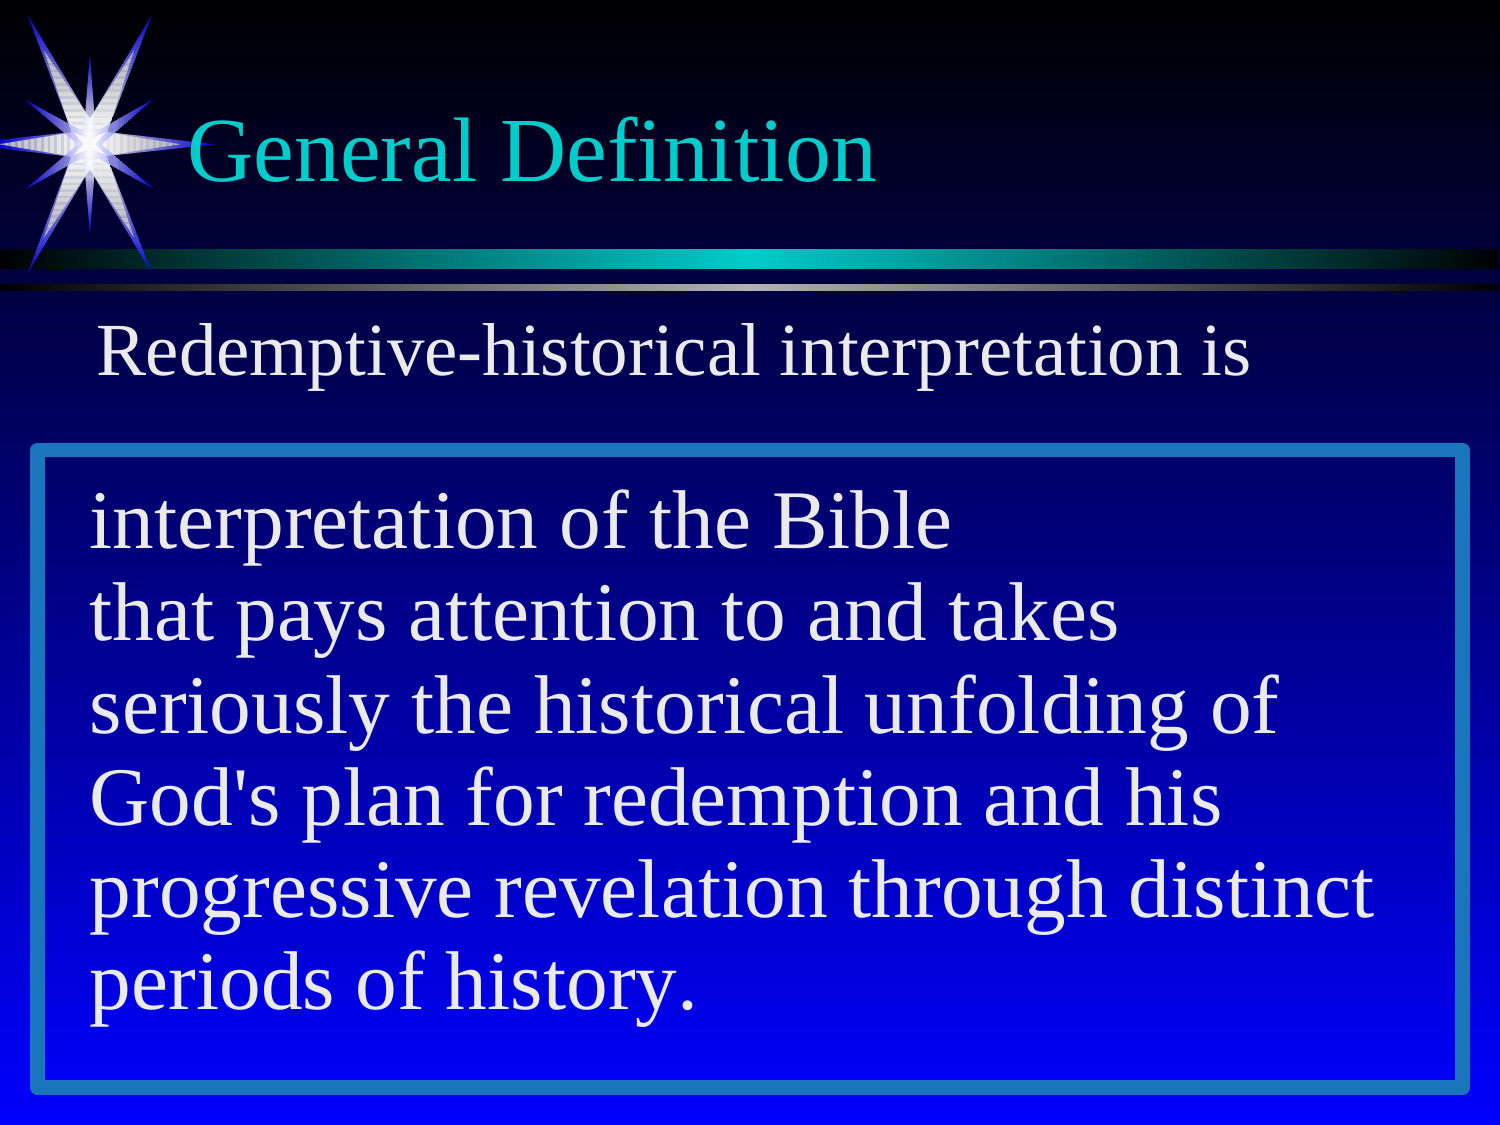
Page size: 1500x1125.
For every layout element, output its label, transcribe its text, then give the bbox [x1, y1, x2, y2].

text_box Redemptive-historical interpretation is interpretation of the Bible that pays attention to and takes seriously the historical unfolding of God's plan for redemption and his progressive revelation through distinct periods of history. [75, 301, 1426, 443]
text_box Redemptive-historical interpretation is interpretation of the Bible that pays attention to and takes seriously the historical unfolding of God's plan for redemption and his progressive revelation through distinct periods of history. [75, 457, 1426, 1036]
title General Definition [187, 56, 1463, 244]
